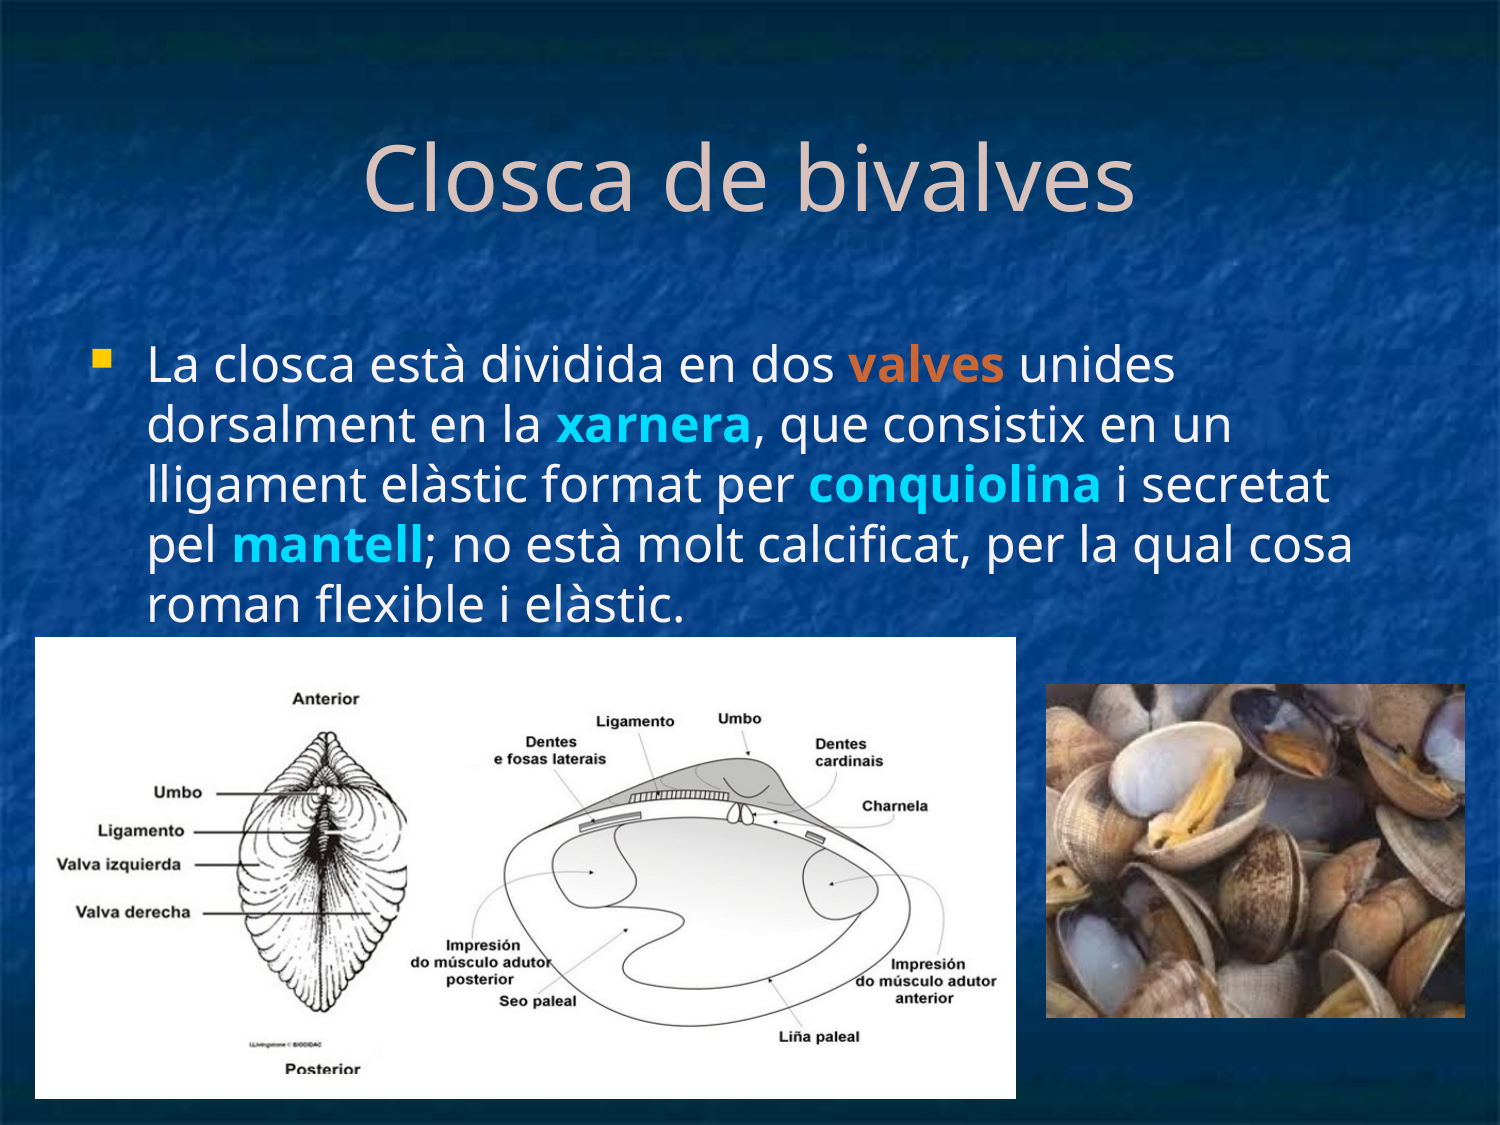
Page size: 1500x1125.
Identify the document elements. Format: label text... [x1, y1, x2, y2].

list La closca està dividida en dos valves unides dorsalment en la xarnera, que consistix en un lligament elàstic format per conquiolina i secretat pel mantell; no està molt calcificat, per la qual cosa roman flexible i elàstic. [75, 324, 1426, 1036]
title Closca de bivalves [75, 57, 1426, 293]
picture [0, 0, 1500, 1125]
